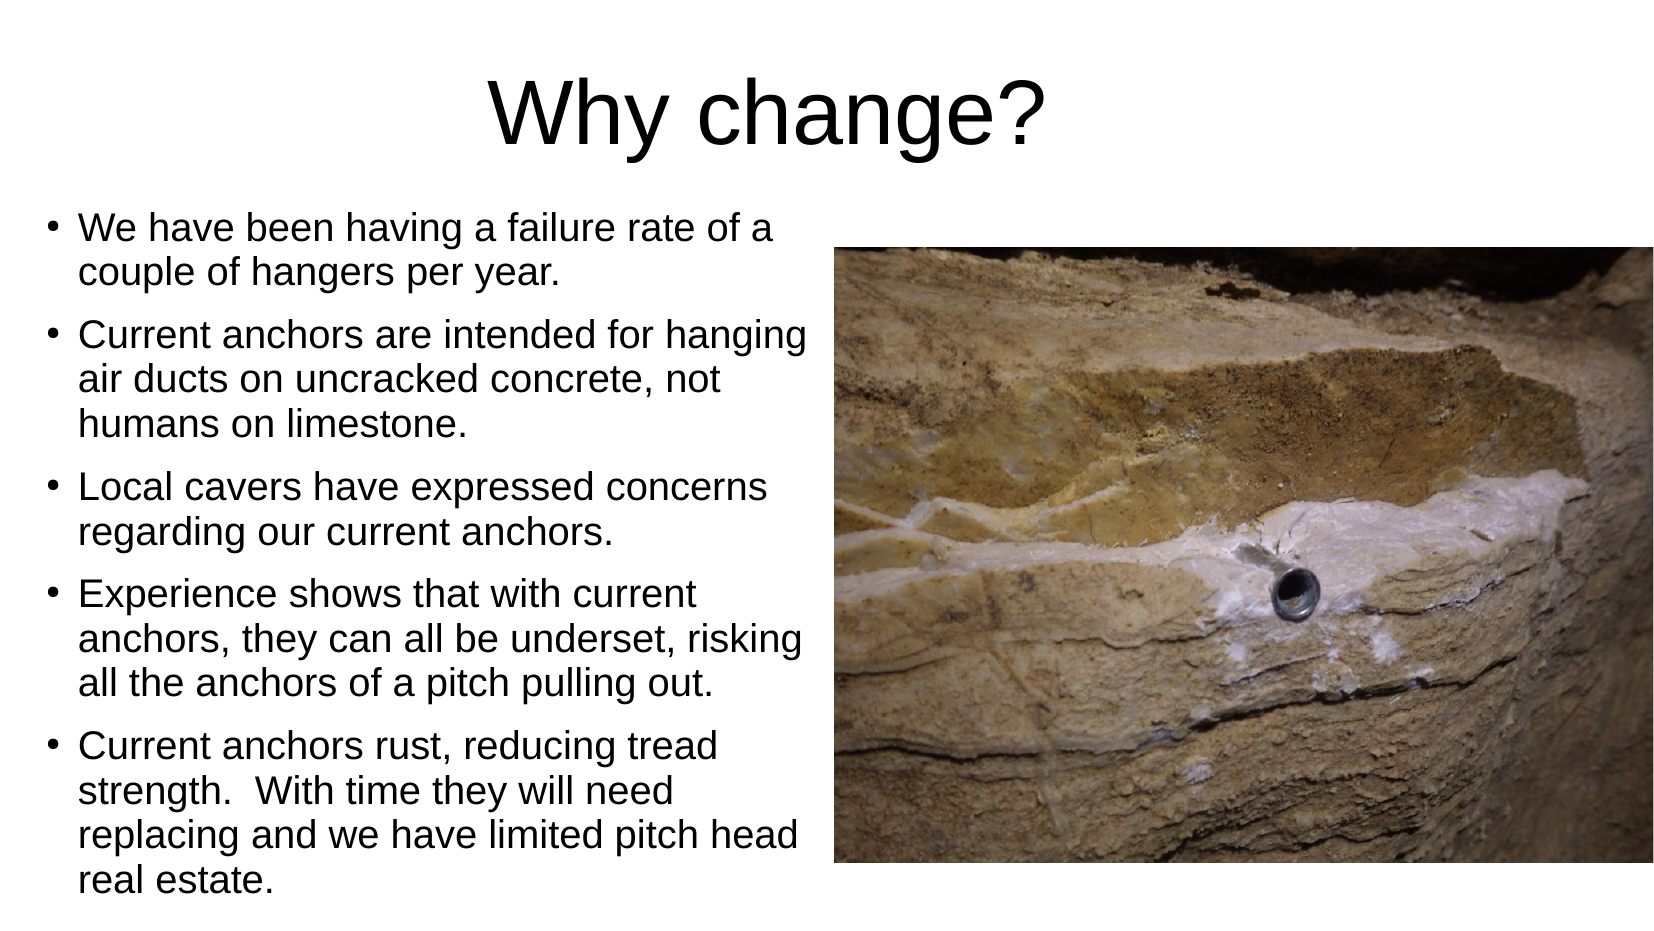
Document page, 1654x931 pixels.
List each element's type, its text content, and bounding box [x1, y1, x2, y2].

picture [834, 247, 1654, 863]
title Why change? [23, 35, 1512, 191]
list We have been having a failure rate of a couple of hangers per year. Current anchors are intended for hanging air ducts on uncracked concrete, not humans on limestone. Local cavers have expressed concerns regarding our current anchors. Experience shows that with current anchors, they can all be underset, risking all the anchors of a pitch pulling out. Current anchors rust, reducing tread strength. With time they will need replacing and we have limited pitch head real estate. [35, 204, 839, 910]
